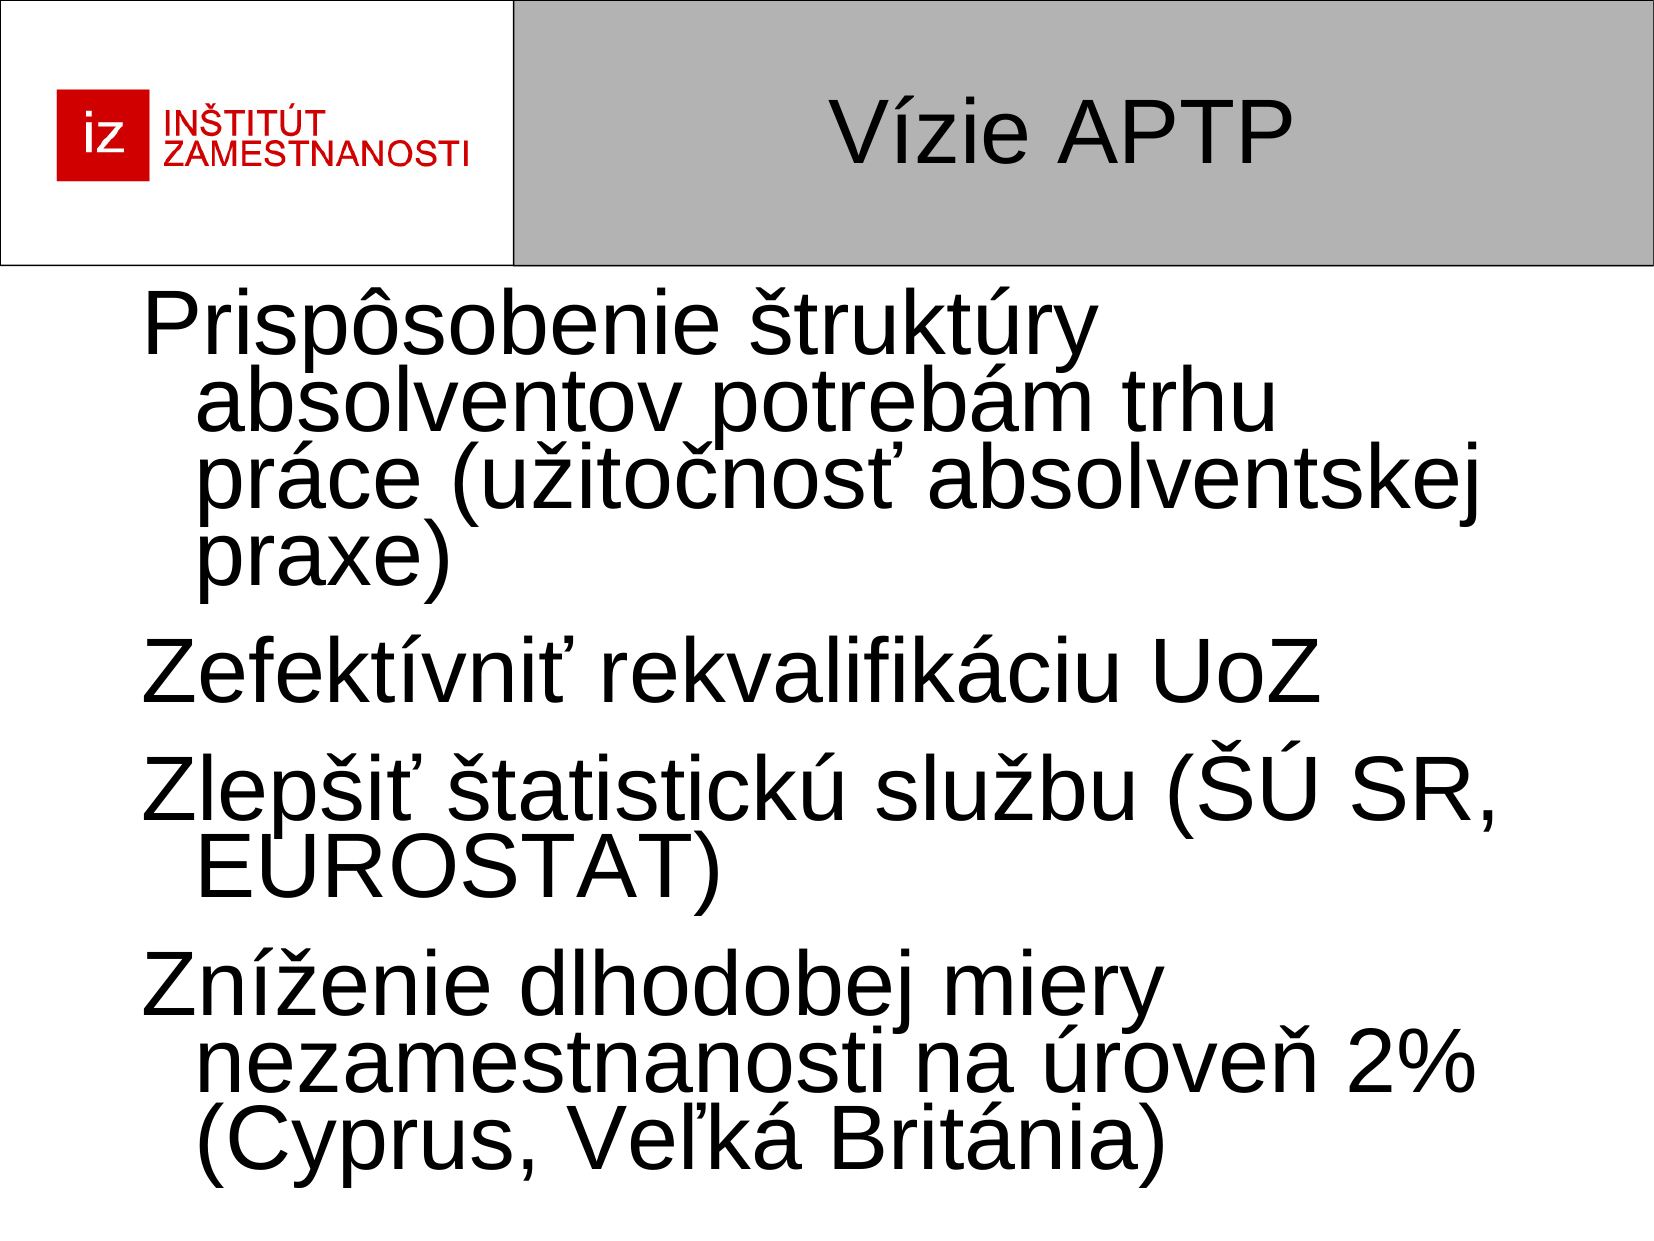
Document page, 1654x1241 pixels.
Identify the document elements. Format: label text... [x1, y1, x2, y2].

title Vízie APTP [561, 44, 1565, 237]
picture [5, 8, 512, 257]
list Prispôsobenie štruktúry absolventov potrebám trhu práce (užitočnosť absolventskej praxe) Zefektívniť rekvalifikáciu UoZ Zlepšiť štatistickú službu (ŠÚ SR, EUROSTAT) Zníženie dlhodobej miery nezamestnanosti na úroveň 2% (Cyprus, Veľká Británia) [124, 293, 1536, 1211]
